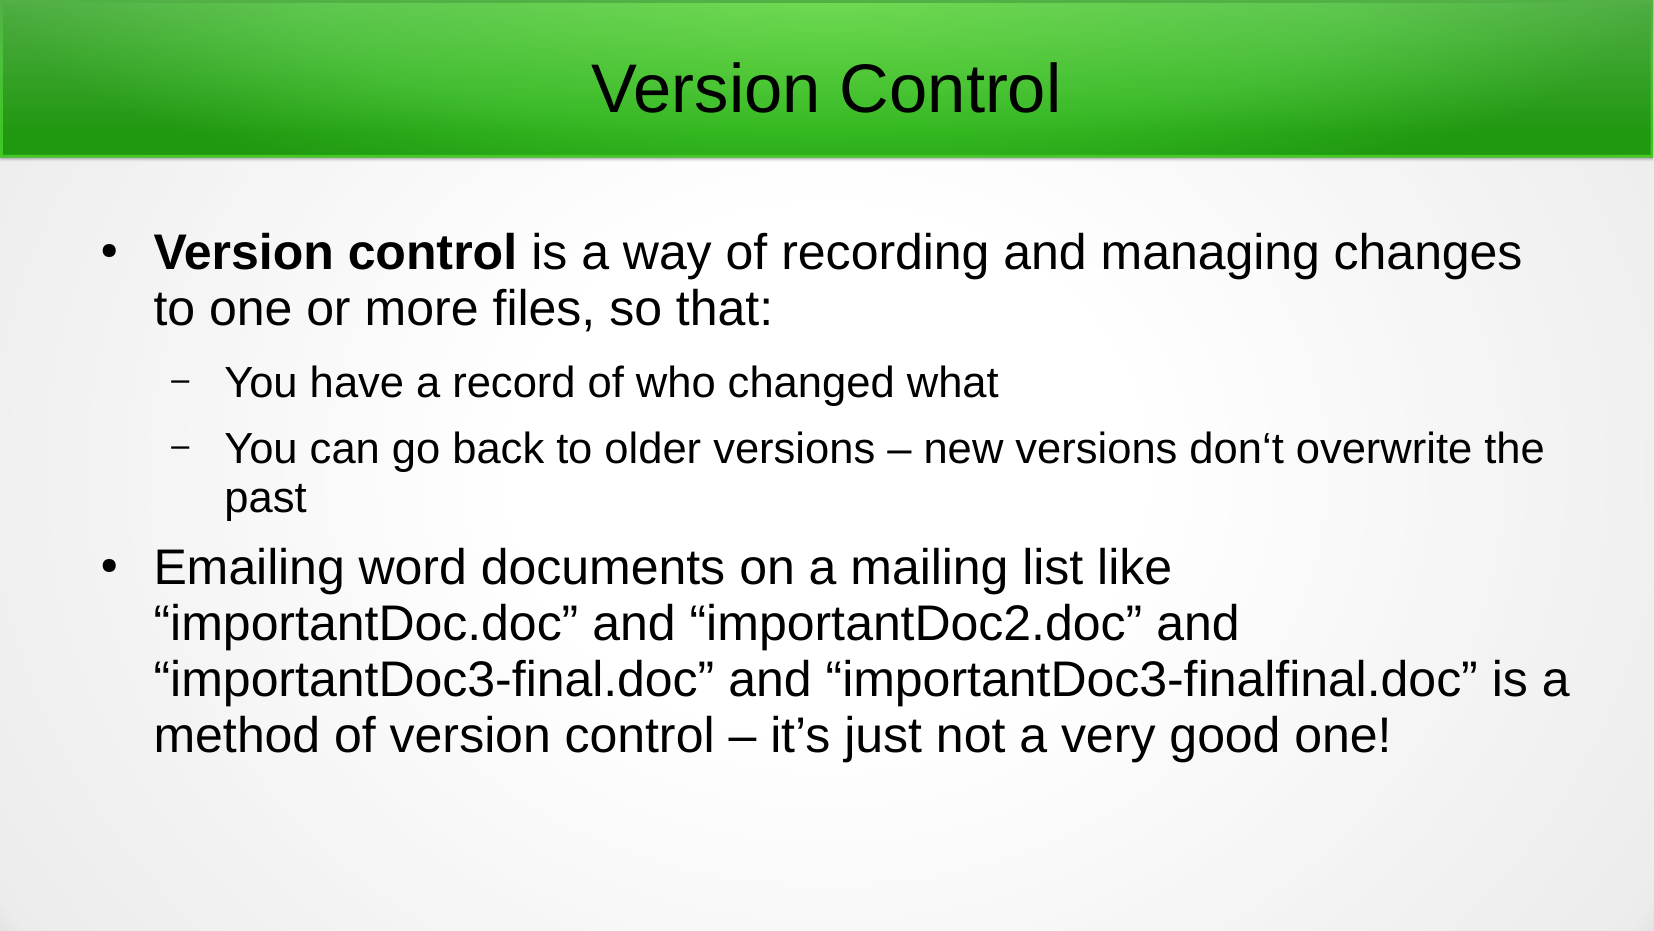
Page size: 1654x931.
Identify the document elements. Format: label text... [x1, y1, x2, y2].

title Version Control [82, 35, 1571, 142]
list Version control is a way of recording and managing changes to one or more files, so that: You have a record of who changed what You can go back to older versions – new versions don‘t overwrite the past Emailing word documents on a mailing list like “importantDoc.doc” and “importantDoc2.doc” and “importantDoc3-final.doc” and “importantDoc3-finalfinal.doc” is a method of version control – it’s just not a very good one! [82, 224, 1571, 764]
